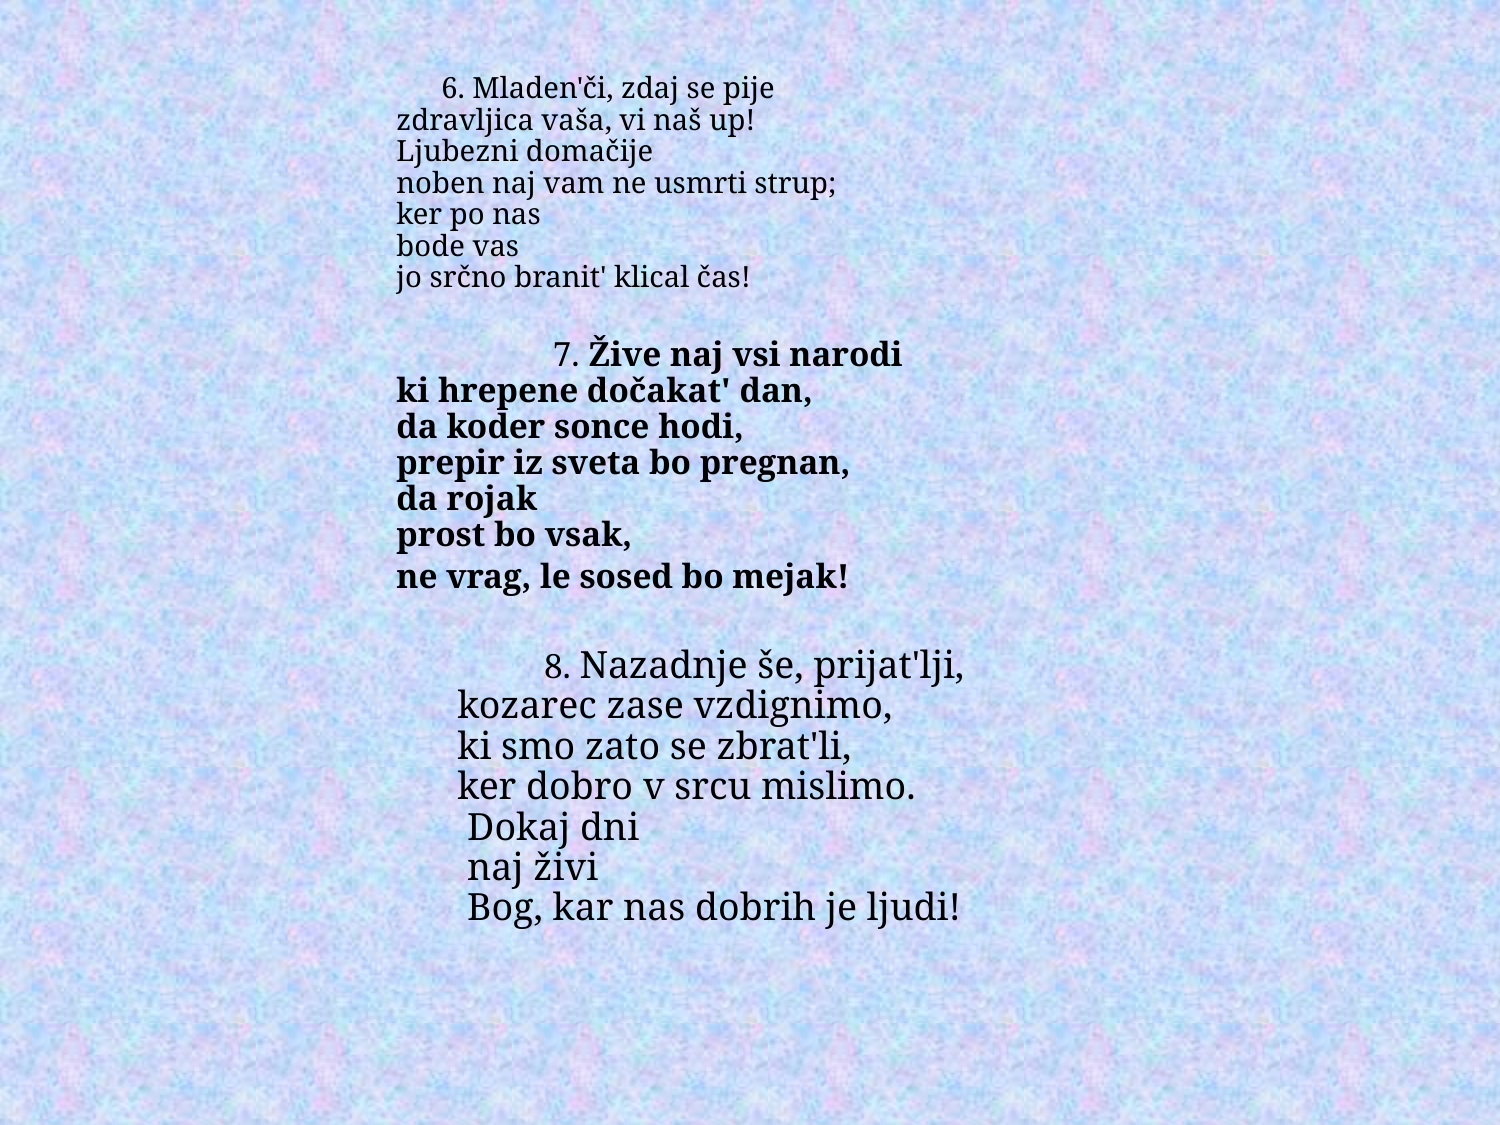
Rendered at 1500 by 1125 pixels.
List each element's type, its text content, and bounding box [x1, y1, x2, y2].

picture [0, 0, 1500, 1125]
list 6. Mladen'či, zdaj se pije zdravljica vaša, vi naš up! Ljubezni domačije noben naj vam ne usmrti strup; ker po nas bode vas jo srčno branit' klical čas! 7. Žive naj vsi narodi ki hrepene dočakat' dan, da koder sonce hodi, prepir iz sveta bo pregnan, da rojak prost bo vsak, ne vrag, le sosed bo mejak! 8. Nazadnje še, prijat'lji, kozarec zase vzdignimo, ki smo zato se zbrat'li, ker dobro v srcu mislimo. Dokaj dni naj živi Bog, kar nas dobrih je ljudi! [100, 66, 1376, 988]
